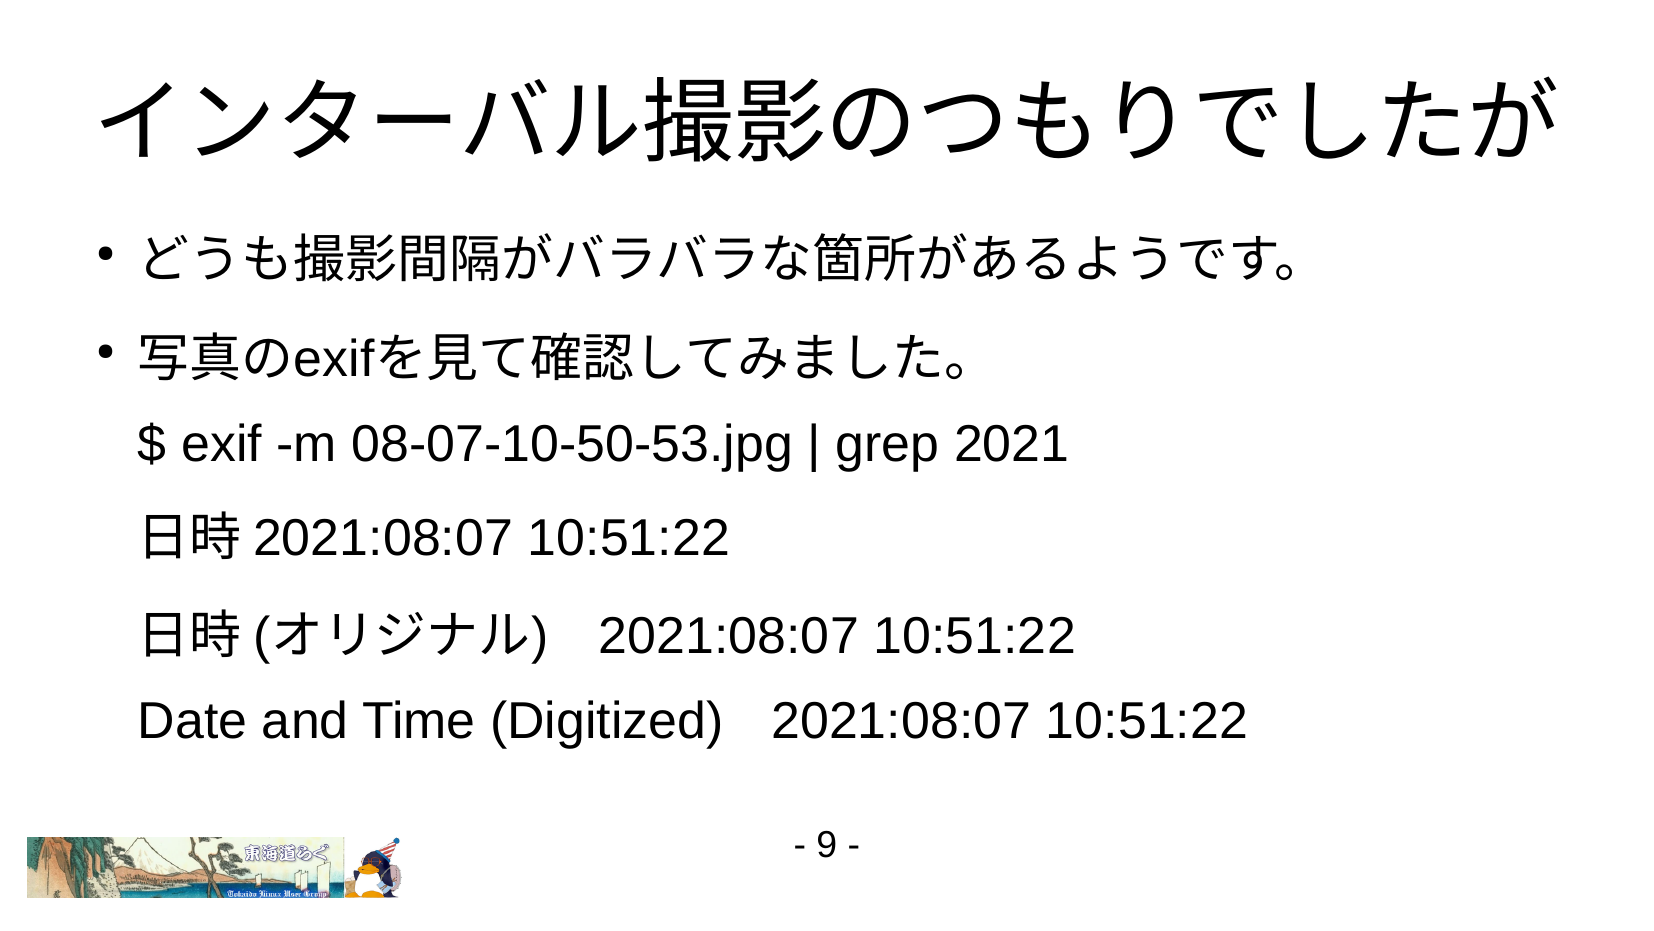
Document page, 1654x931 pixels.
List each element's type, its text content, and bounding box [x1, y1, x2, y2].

list どうも撮影間隔がバラバラな箇所があるようです。 写真のexifを見て確認してみました。 $ exif -m 08-07-10-50-53.jpg | grep 2021 日時 2021:08:07 10:51:22 日時 (オリジナル) 2021:08:07 10:51:22 Date and Time (Digitized) 2021:08:07 10:51:22 [82, 217, 1571, 758]
picture [27, 837, 402, 898]
text_box - <番号> - [728, 811, 926, 877]
title インターバル撮影のつもりでしたが [82, 37, 1571, 193]
